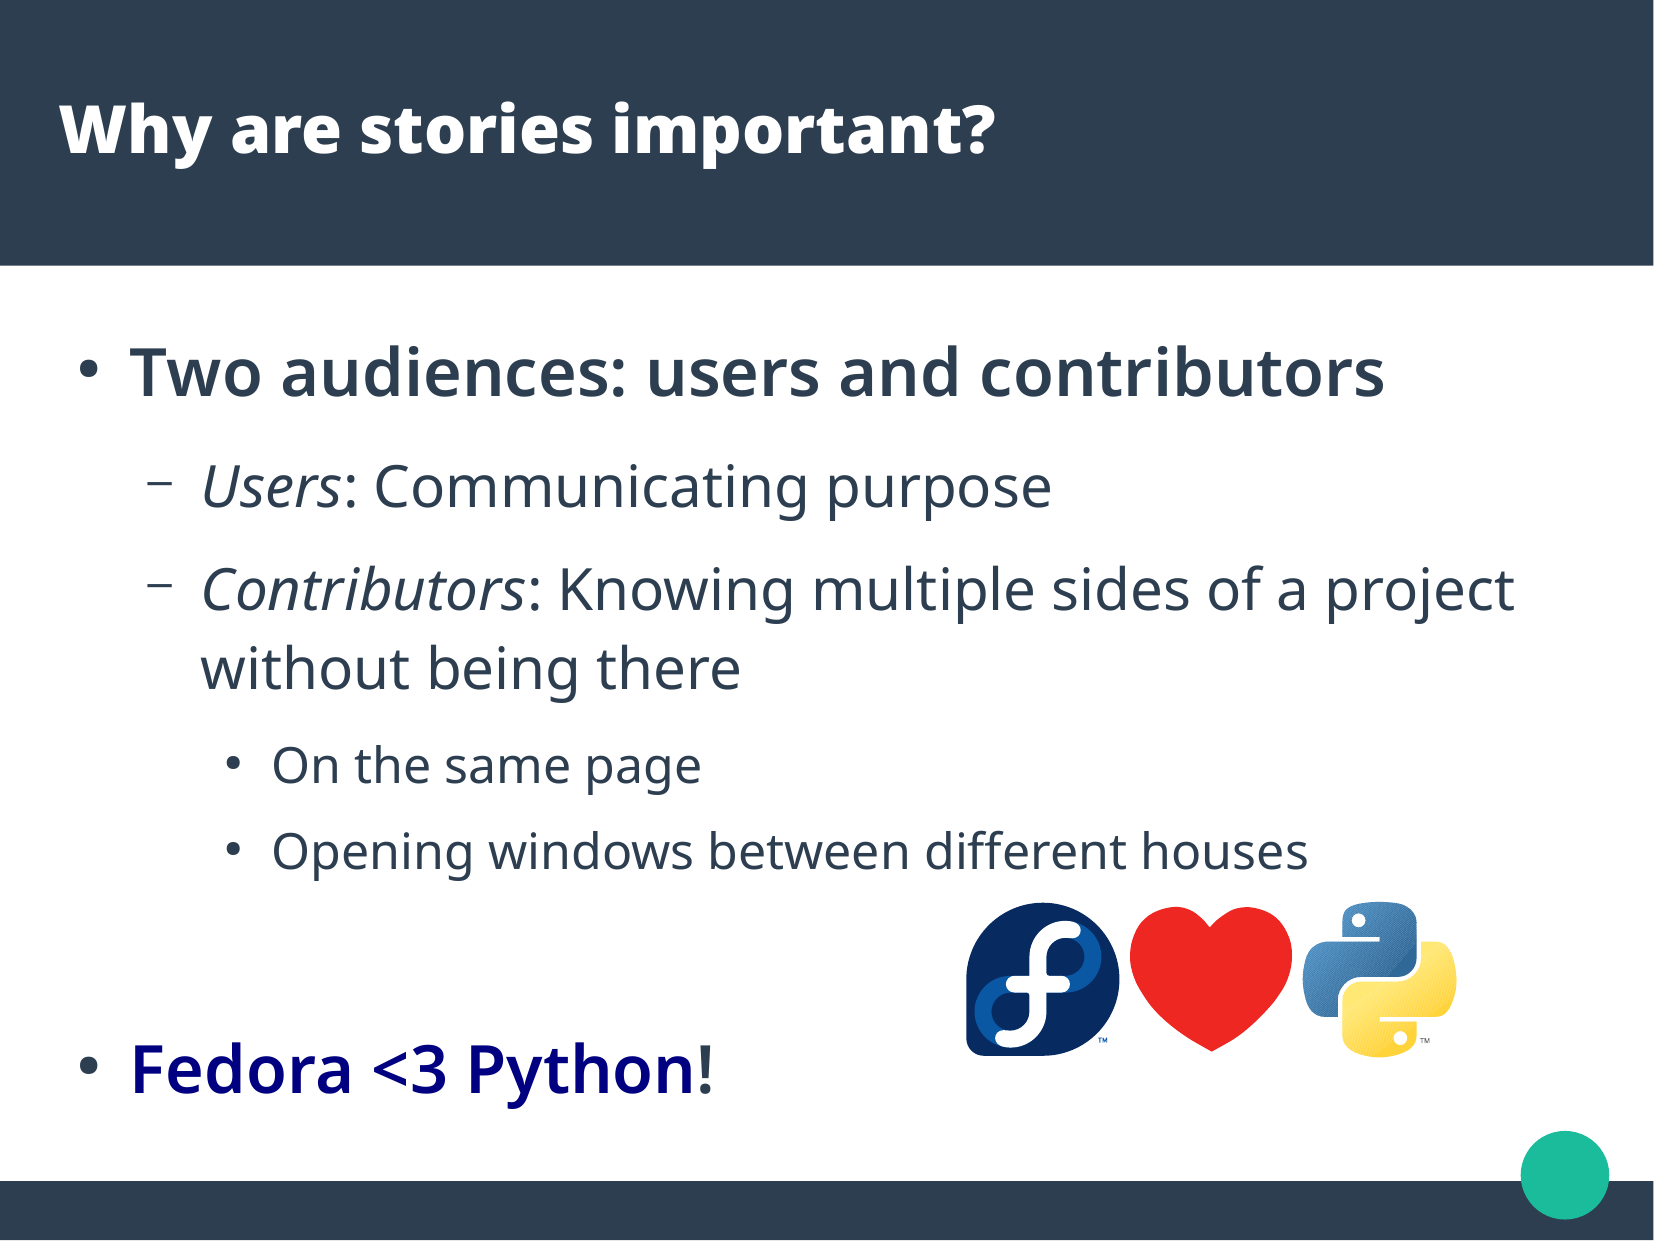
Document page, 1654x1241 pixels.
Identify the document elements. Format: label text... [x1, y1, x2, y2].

list Two audiences: users and contributors Users: Communicating purpose Contributors: Knowing multiple sides of a project without being there On the same page Opening windows between different houses Fedora <3 Python! [59, 324, 1595, 1152]
title Why are stories important? [59, 49, 1595, 207]
picture [915, 848, 1508, 1111]
